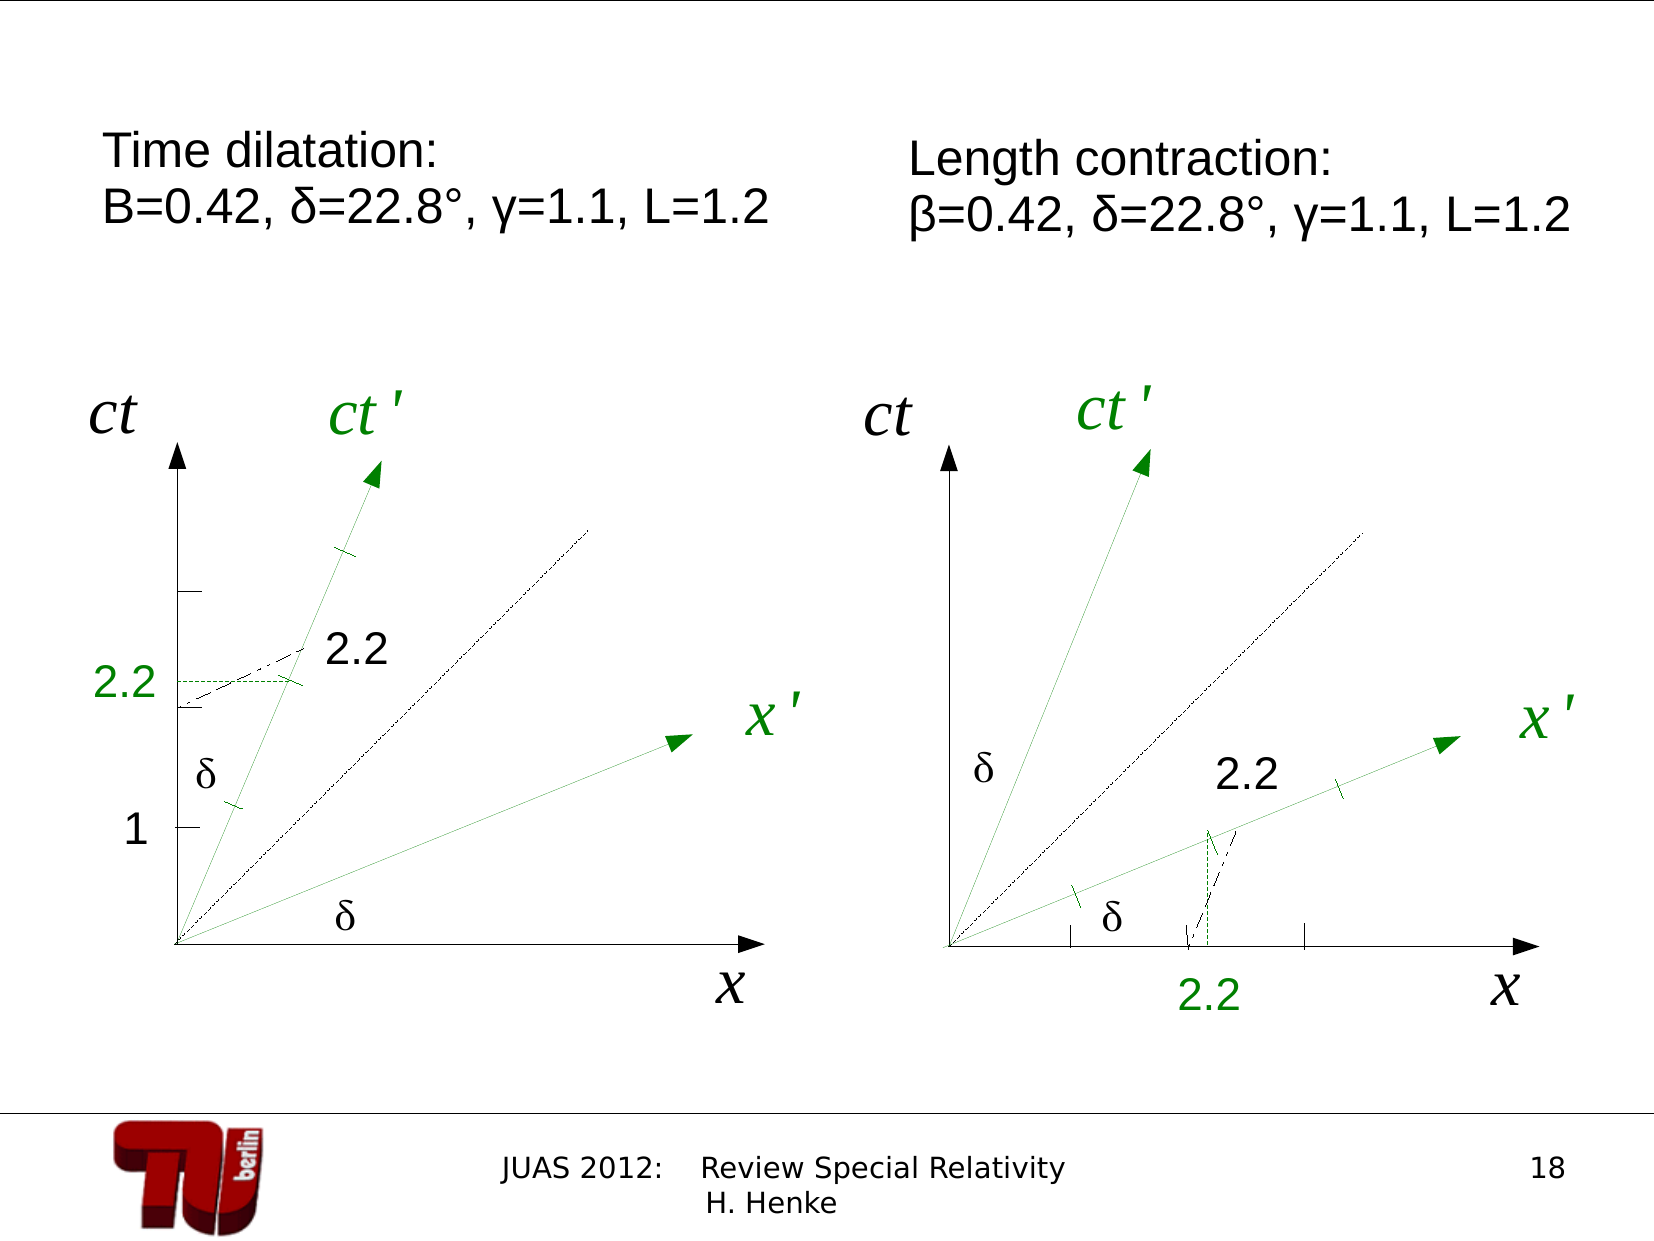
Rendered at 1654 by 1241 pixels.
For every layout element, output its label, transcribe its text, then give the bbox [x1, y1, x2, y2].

chart [965, 742, 1003, 793]
chart [705, 944, 753, 1018]
chart [1093, 891, 1132, 942]
chart [1509, 679, 1581, 753]
chart [1068, 370, 1156, 445]
text_box 2.2 [1162, 961, 1260, 1028]
text_box 1 [108, 795, 179, 862]
text_box 2.2 [78, 648, 176, 715]
text_box Time dilatation: Β=0.42, δ=22.8°, γ=1.1, L=1.2 [87, 115, 812, 242]
chart [735, 676, 806, 751]
chart [81, 374, 143, 448]
text_box Length contraction: β=0.42, δ=22.8°, γ=1.1, L=1.2 [893, 122, 1605, 249]
chart [855, 376, 918, 451]
picture [112, 1119, 265, 1238]
chart [326, 889, 365, 941]
chart [187, 747, 226, 799]
text_box 2.2 [1200, 741, 1298, 807]
chart [1480, 946, 1528, 1021]
text_box 2.2 [310, 615, 408, 682]
chart [320, 375, 408, 450]
